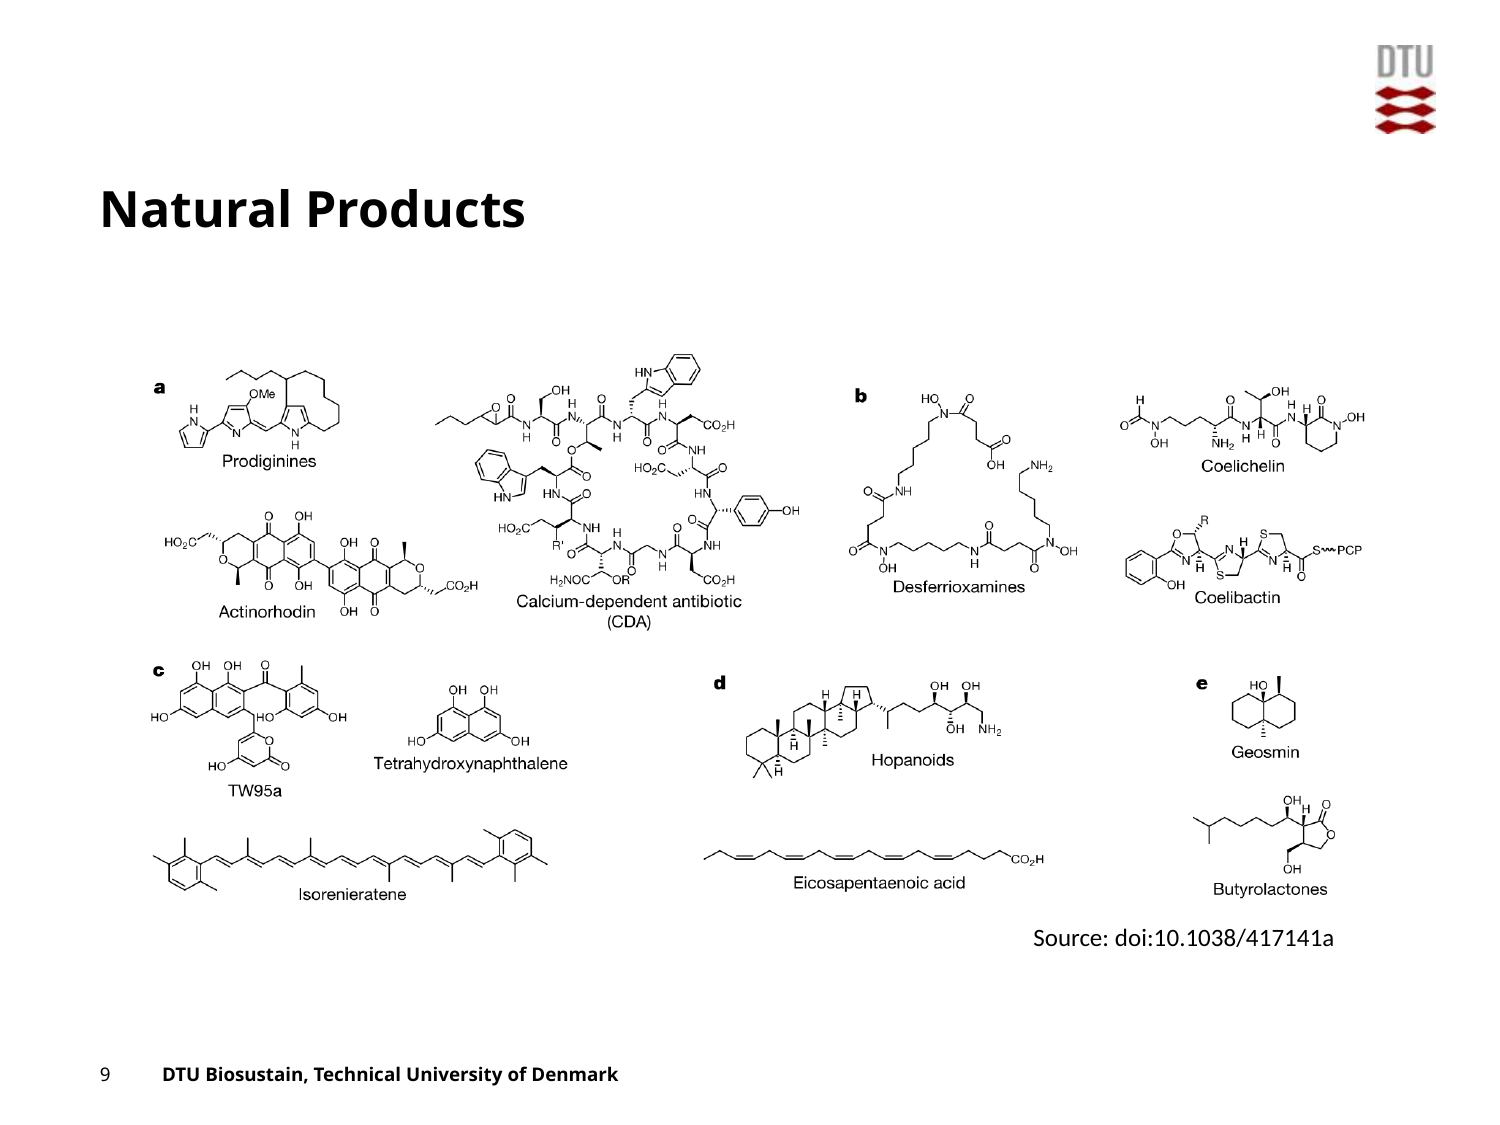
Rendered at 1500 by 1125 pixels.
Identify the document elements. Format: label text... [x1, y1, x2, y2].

text_box Source: doi:10.1038/417141a [1018, 920, 1351, 961]
slide_number <number> [99, 1062, 151, 1113]
picture [132, 344, 1381, 917]
title Natural Products [99, 50, 1375, 238]
picture [1375, 45, 1436, 134]
